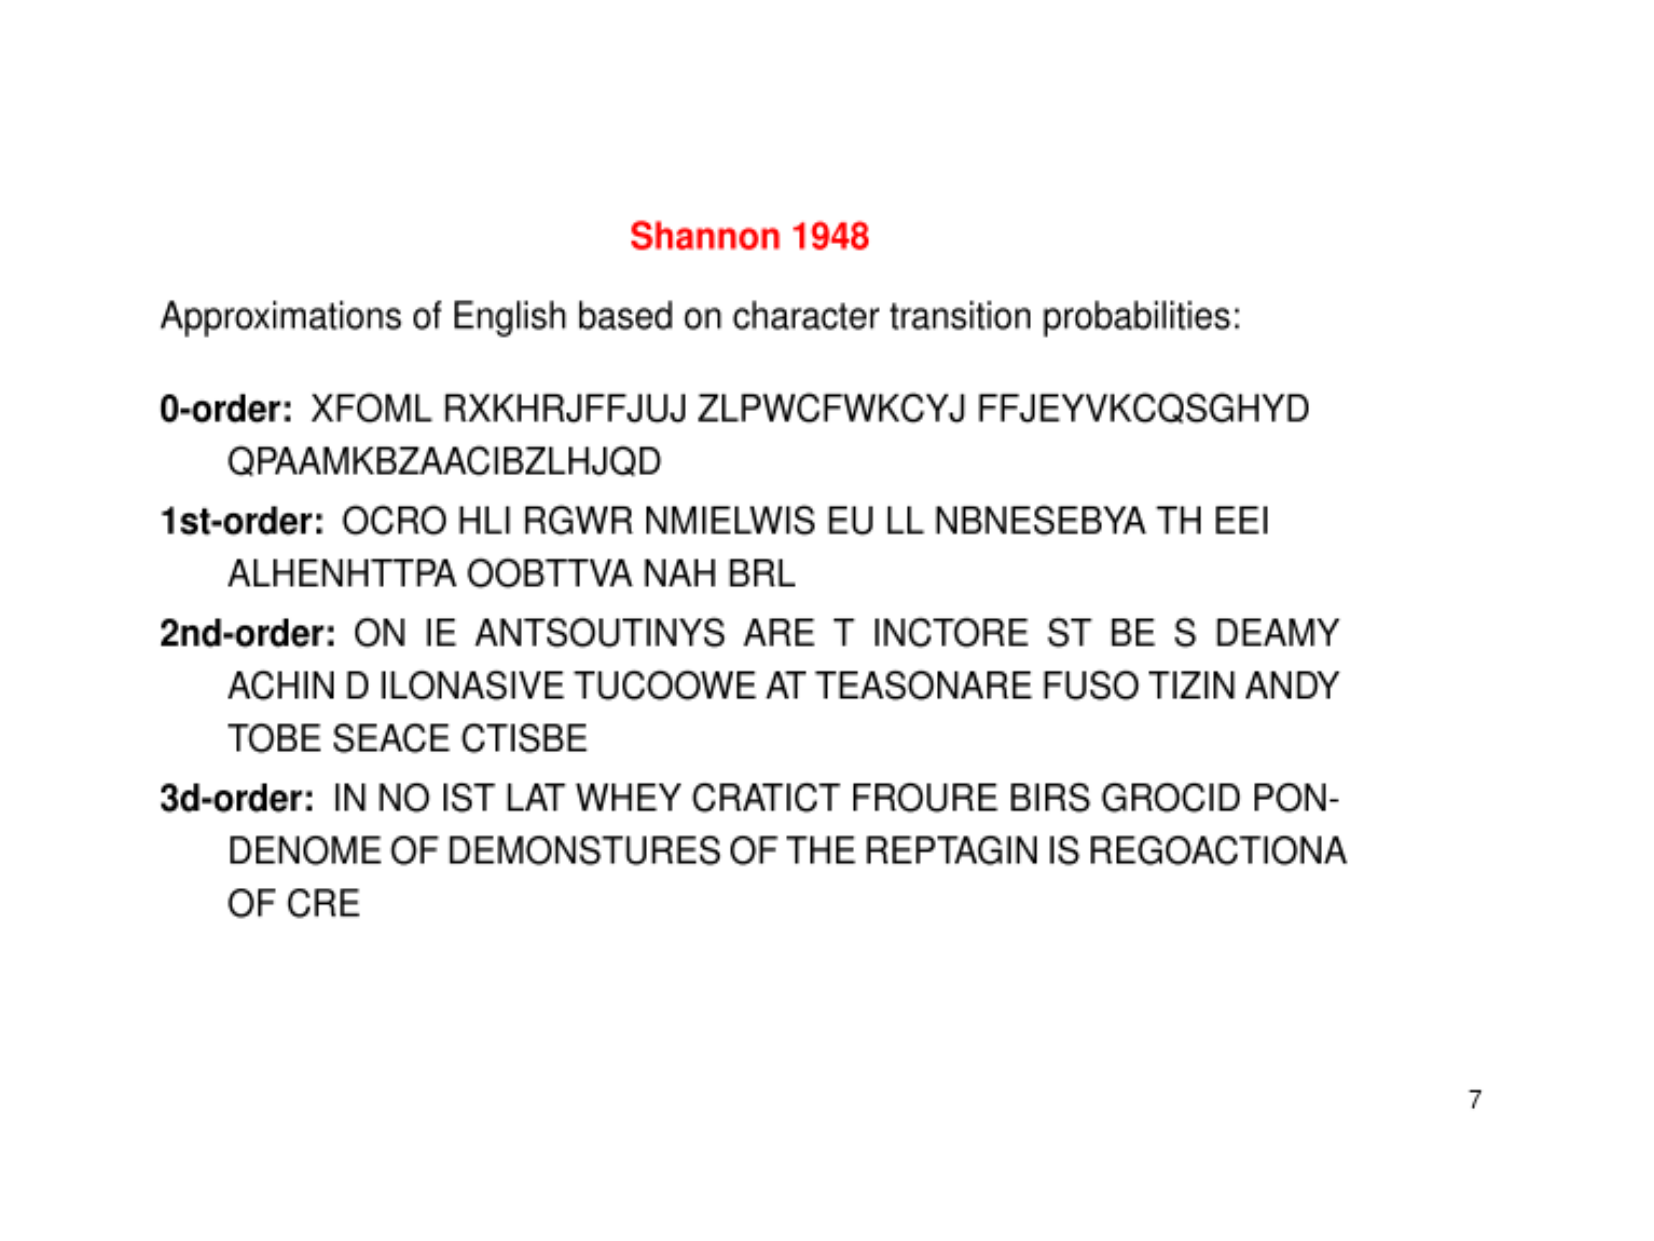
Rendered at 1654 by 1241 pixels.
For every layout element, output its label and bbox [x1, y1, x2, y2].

picture [0, 0, 1501, 1126]
